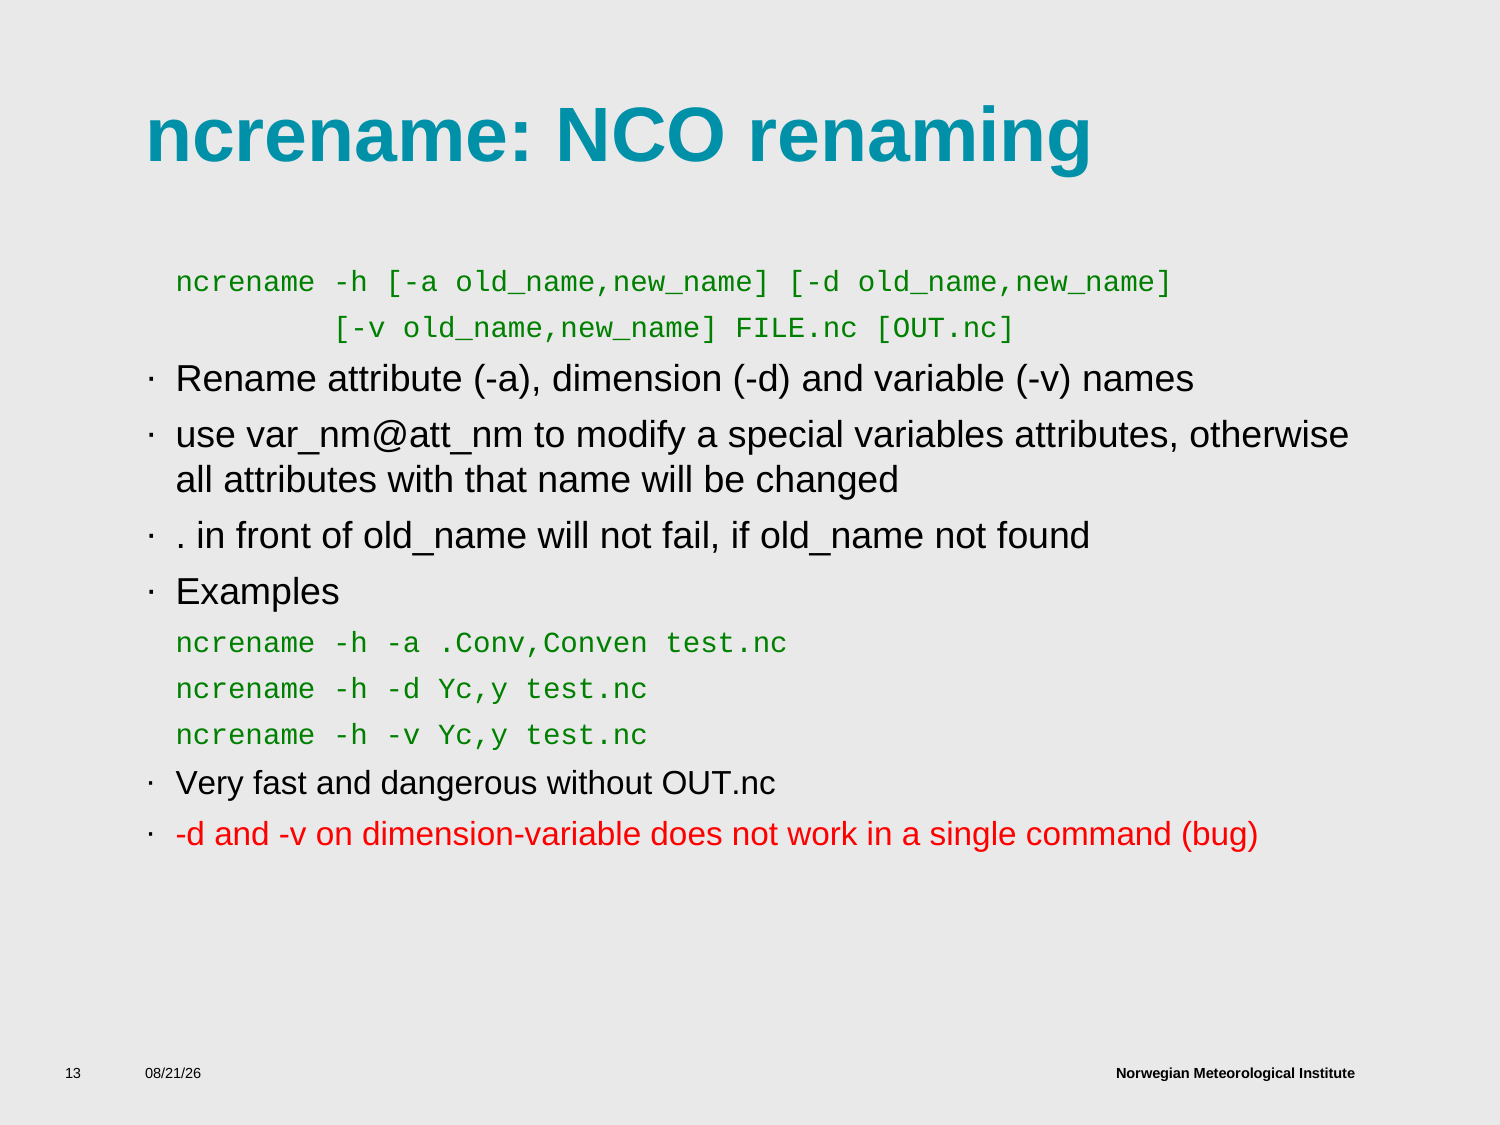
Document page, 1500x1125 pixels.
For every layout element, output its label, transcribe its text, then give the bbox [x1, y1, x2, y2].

title ncrename: NCO renaming [145, 83, 1355, 178]
list ncrename -h [-a old_name,new_name] [-d old_name,new_name] [-v old_name,new_name] FILE.nc [OUT.nc] Rename attribute (-a), dimension (-d) and variable (-v) names use var_nm@att_nm to modify a special variables attributes, otherwise all attributes with that name will be changed . in front of old_name will not fail, if old_name not found Examples ncrename -h -a .Conv,Conven test.nc ncrename -h -d Yc,y test.nc ncrename -h -v Yc,y test.nc Very fast and dangerous without OUT.nc -d and -v on dimension-variable does not work in a single command (bug) [145, 262, 1355, 915]
